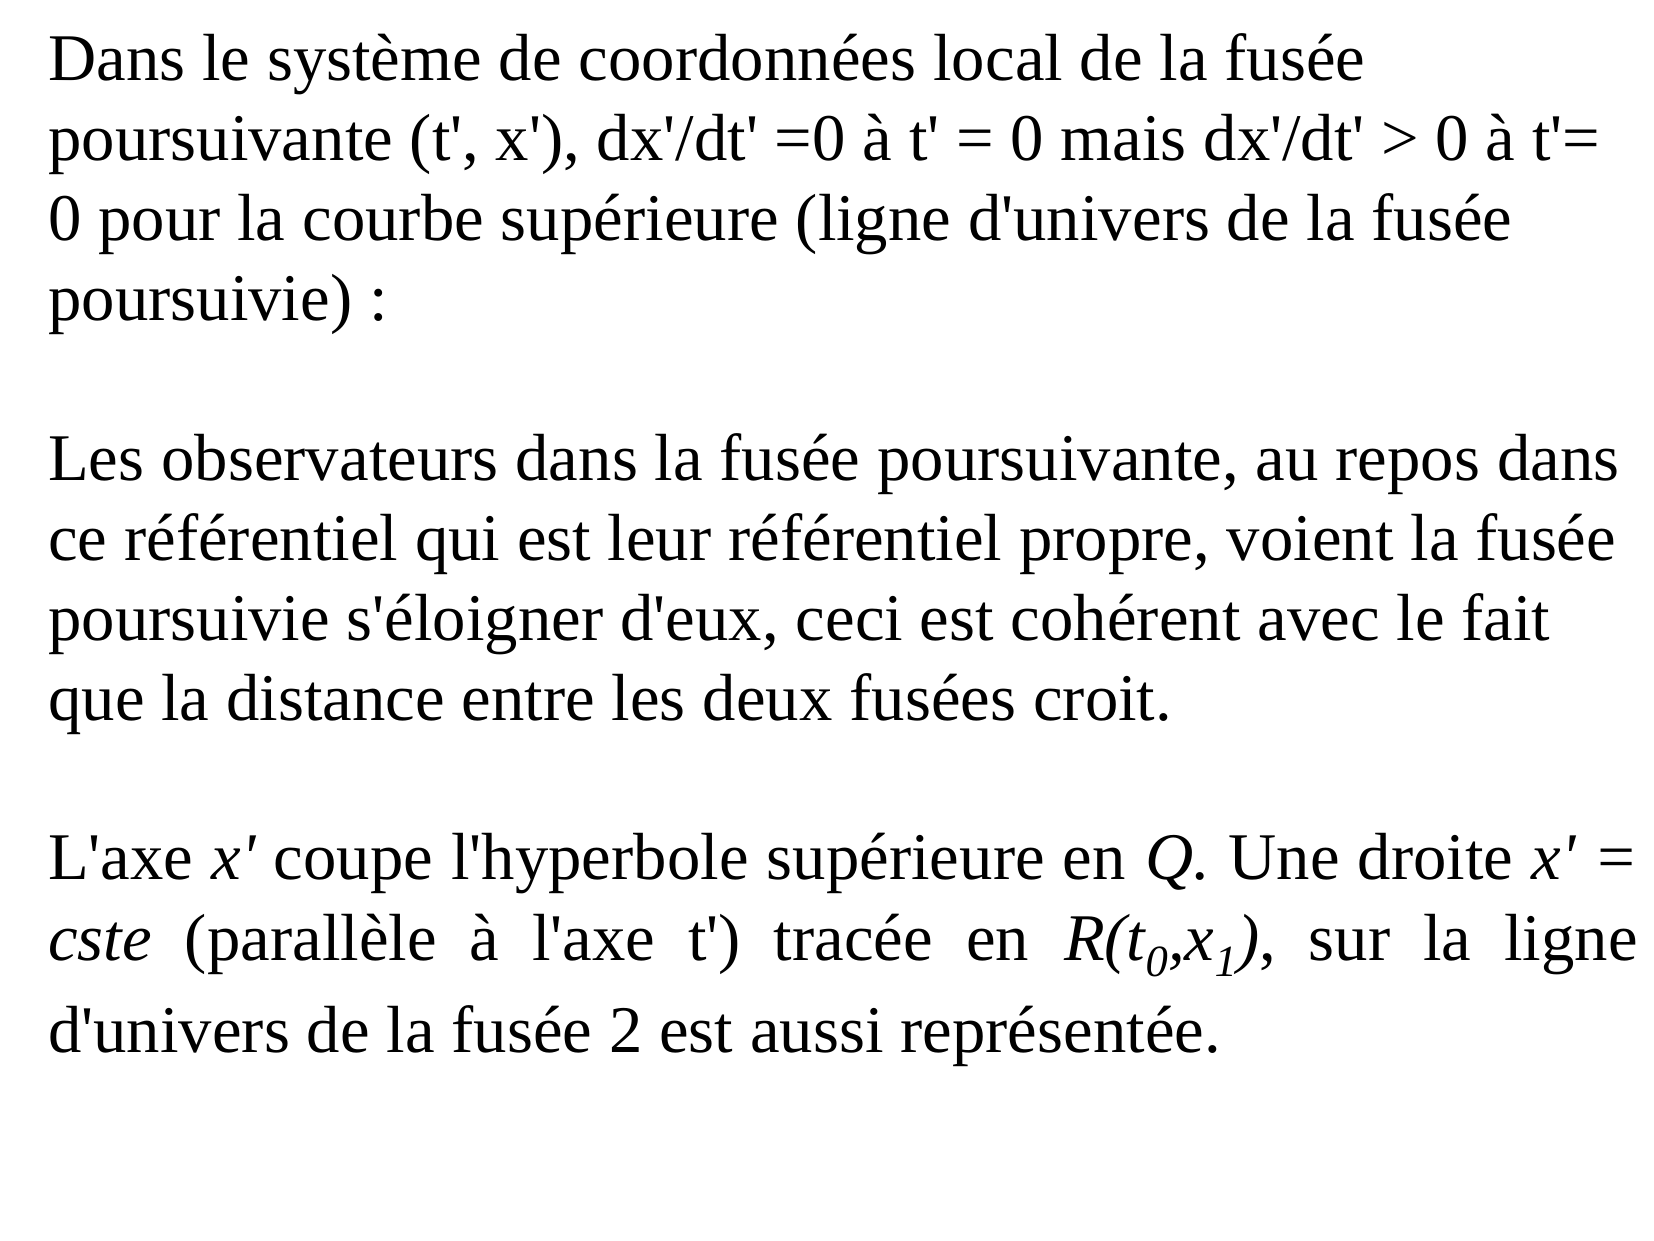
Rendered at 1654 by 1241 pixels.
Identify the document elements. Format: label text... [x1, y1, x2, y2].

text_box Dans le système de coordonnées local de la fusée poursuivante (t', x'), dx'/dt' =0 à t' = 0 mais dx'/dt' > 0 à t'= 0 pour la courbe supérieure (ligne d'univers de la fusée poursuivie) : Les observateurs dans la fusée poursuivante, au repos dans ce référentiel qui est leur référentiel propre, voient la fusée poursuivie s'éloigner d'eux, ceci est cohérent avec le fait que la distance entre les deux fusées croit. L'axe x' coupe l'hyperbole supérieure en Q. Une droite x' = cste (parallèle à l'axe t') tracée en R(t0,x1), sur la ligne d'univers de la fusée 2 est aussi représentée. [33, 6, 1654, 1118]
